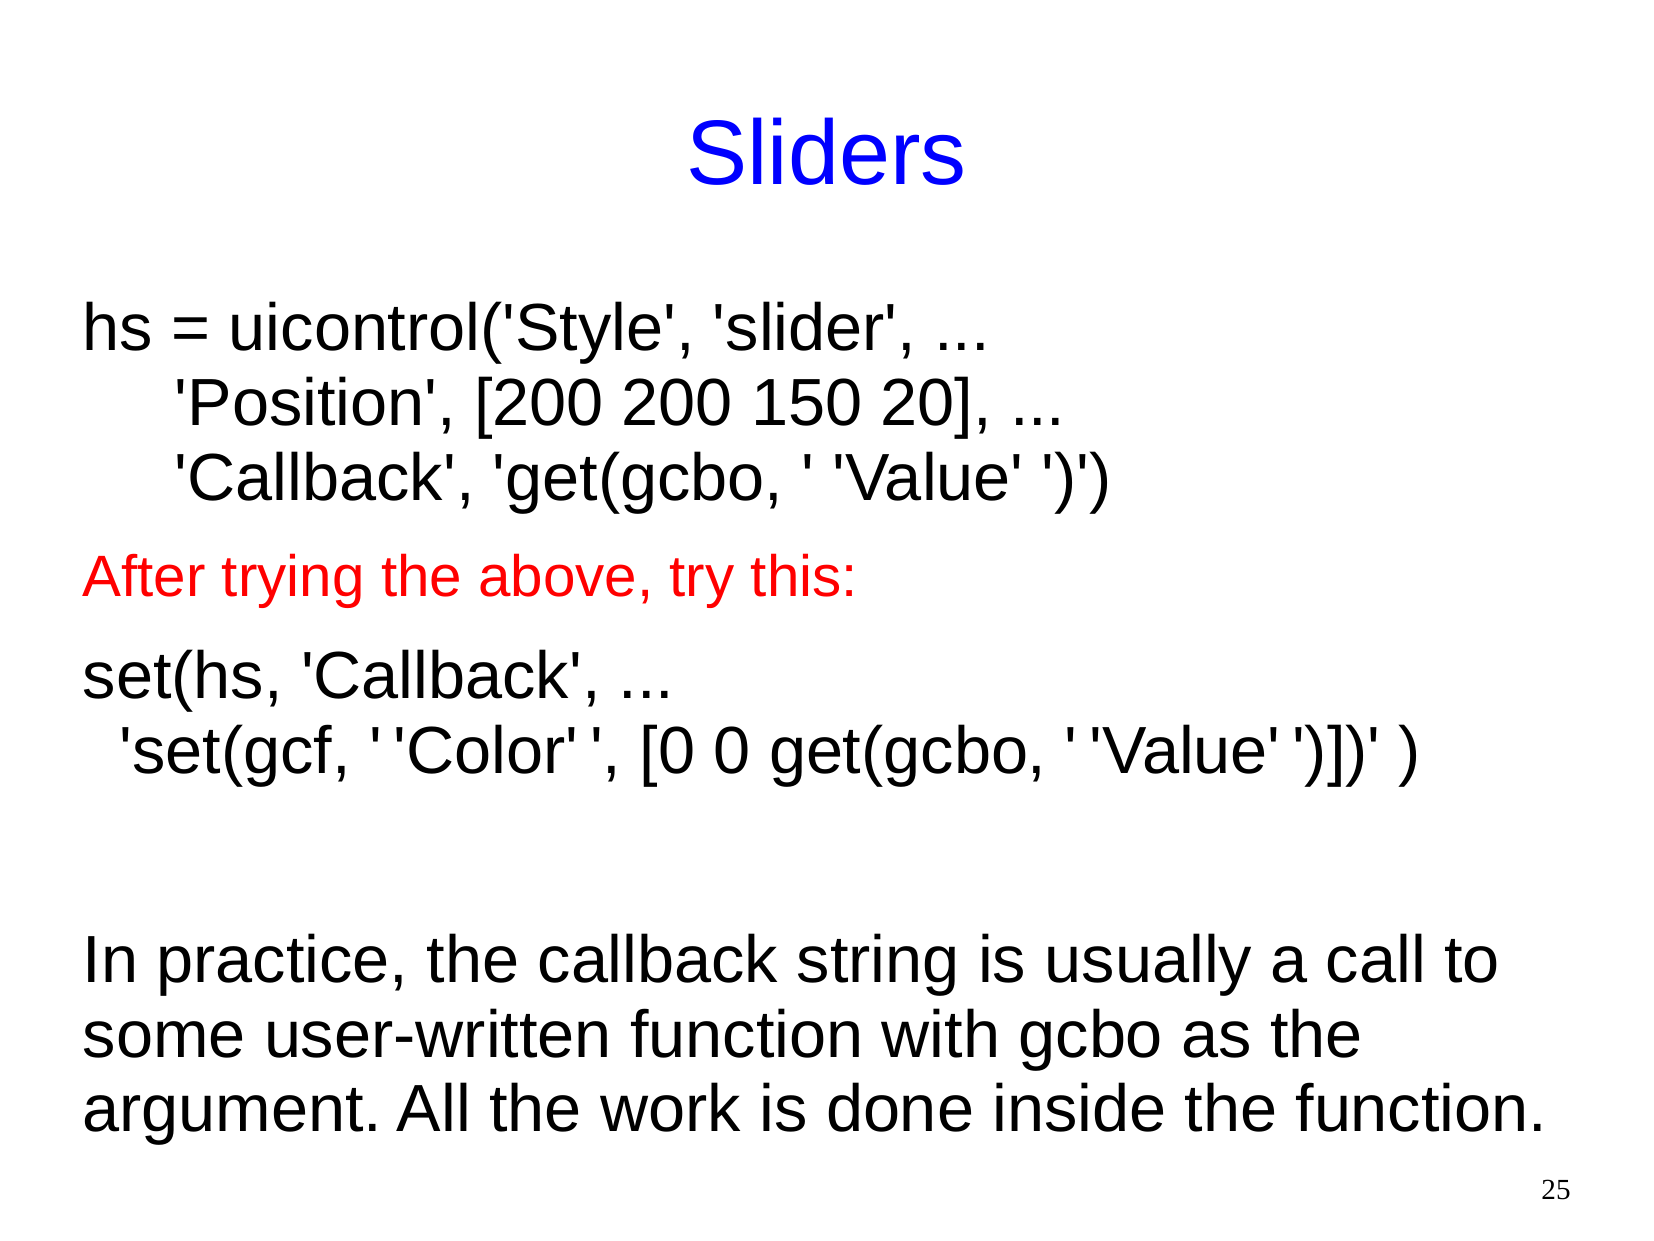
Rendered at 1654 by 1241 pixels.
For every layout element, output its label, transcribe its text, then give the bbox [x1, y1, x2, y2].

list hs = uicontrol('Style', 'slider', ... 'Position', [200 200 150 20], ... 'Callback', 'get(gcbo, ' 'Value' ')') After trying the above, try this: set(hs, 'Callback', ... 'set(gcf, ' 'Color' ', [0 0 get(gcbo, ' 'Value' ')])' ) In practice, the callback string is usually a call to some user-written function with gcbo as the argument. All the work is done inside the function. [82, 290, 1571, 1147]
title Sliders [82, 56, 1571, 250]
